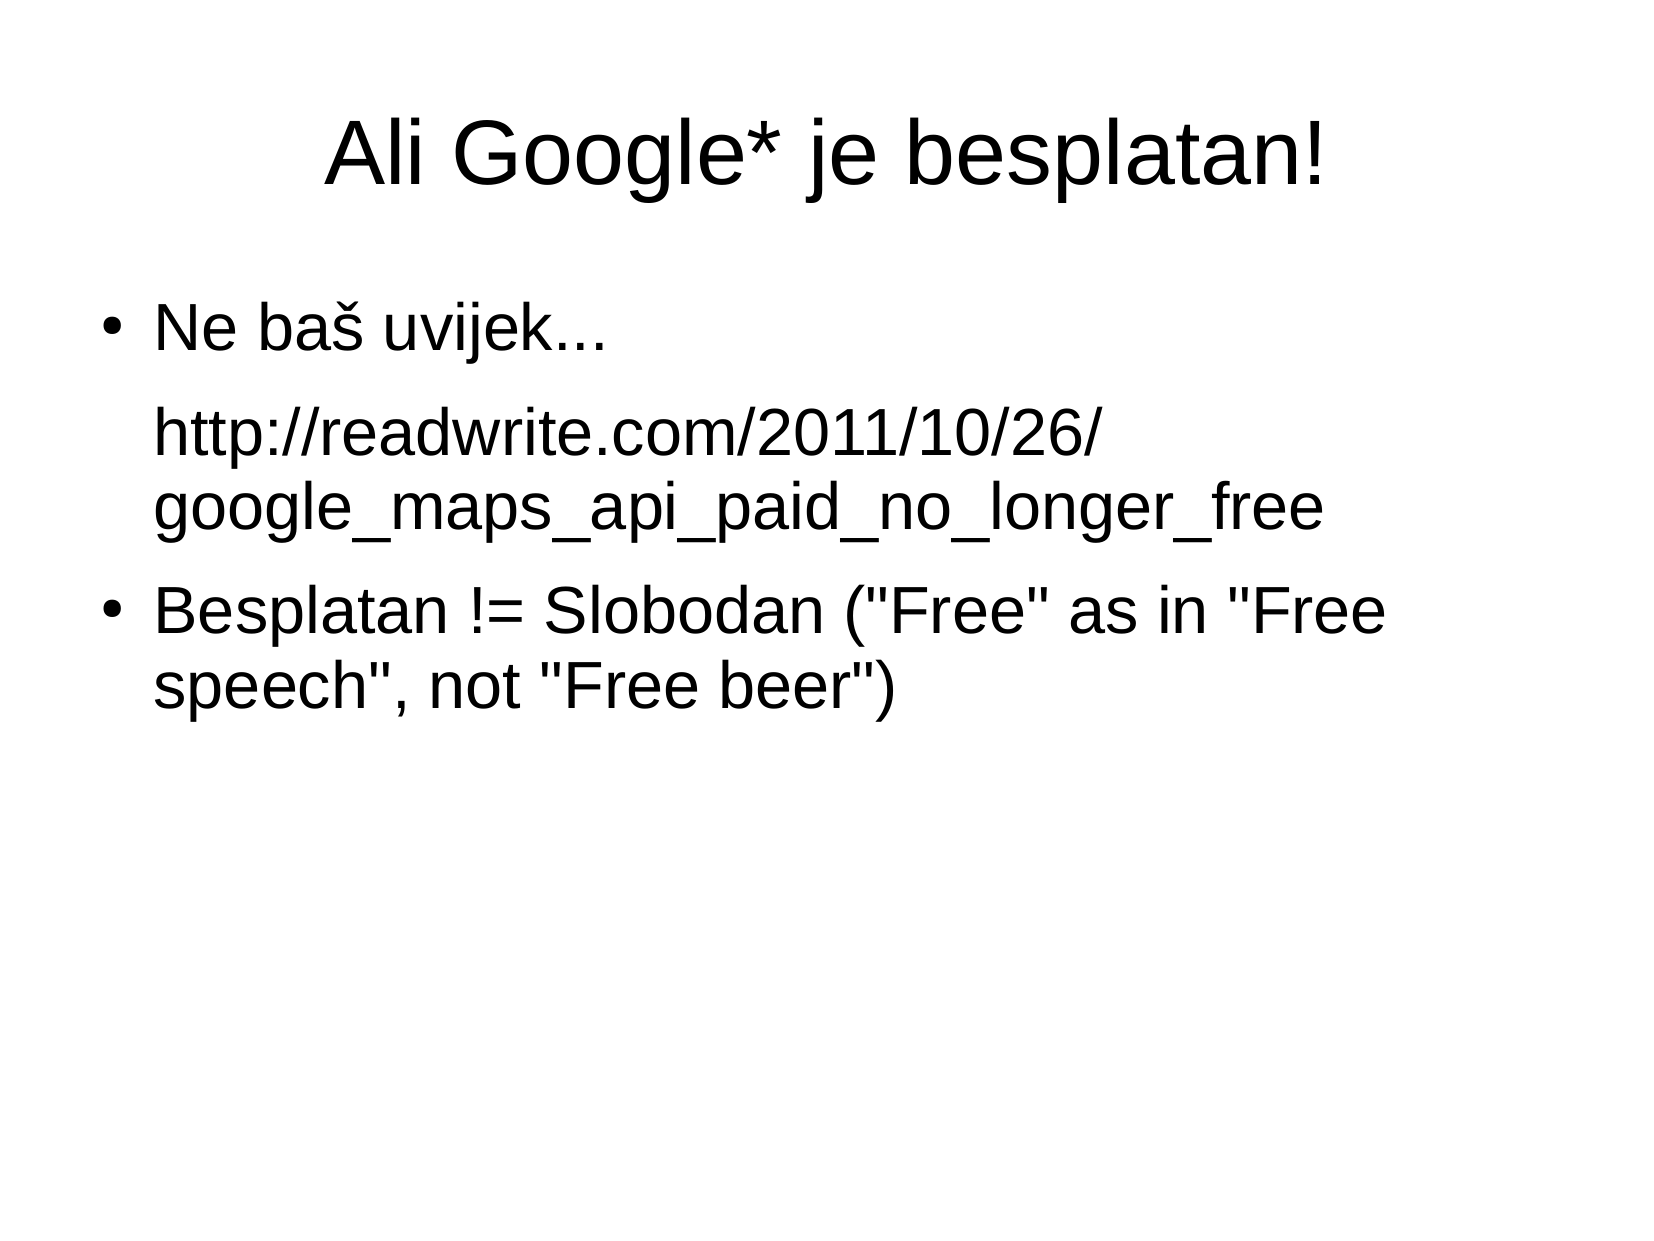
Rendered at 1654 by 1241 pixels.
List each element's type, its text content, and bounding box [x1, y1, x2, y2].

list Ne baš uvijek... http://readwrite.com/2011/10/26/google_maps_api_paid_no_longer_free Besplatan != Slobodan ("Free" as in "Free speech", not "Free beer") [82, 290, 1538, 1010]
title Ali Google* je besplatan! [82, 49, 1571, 257]
